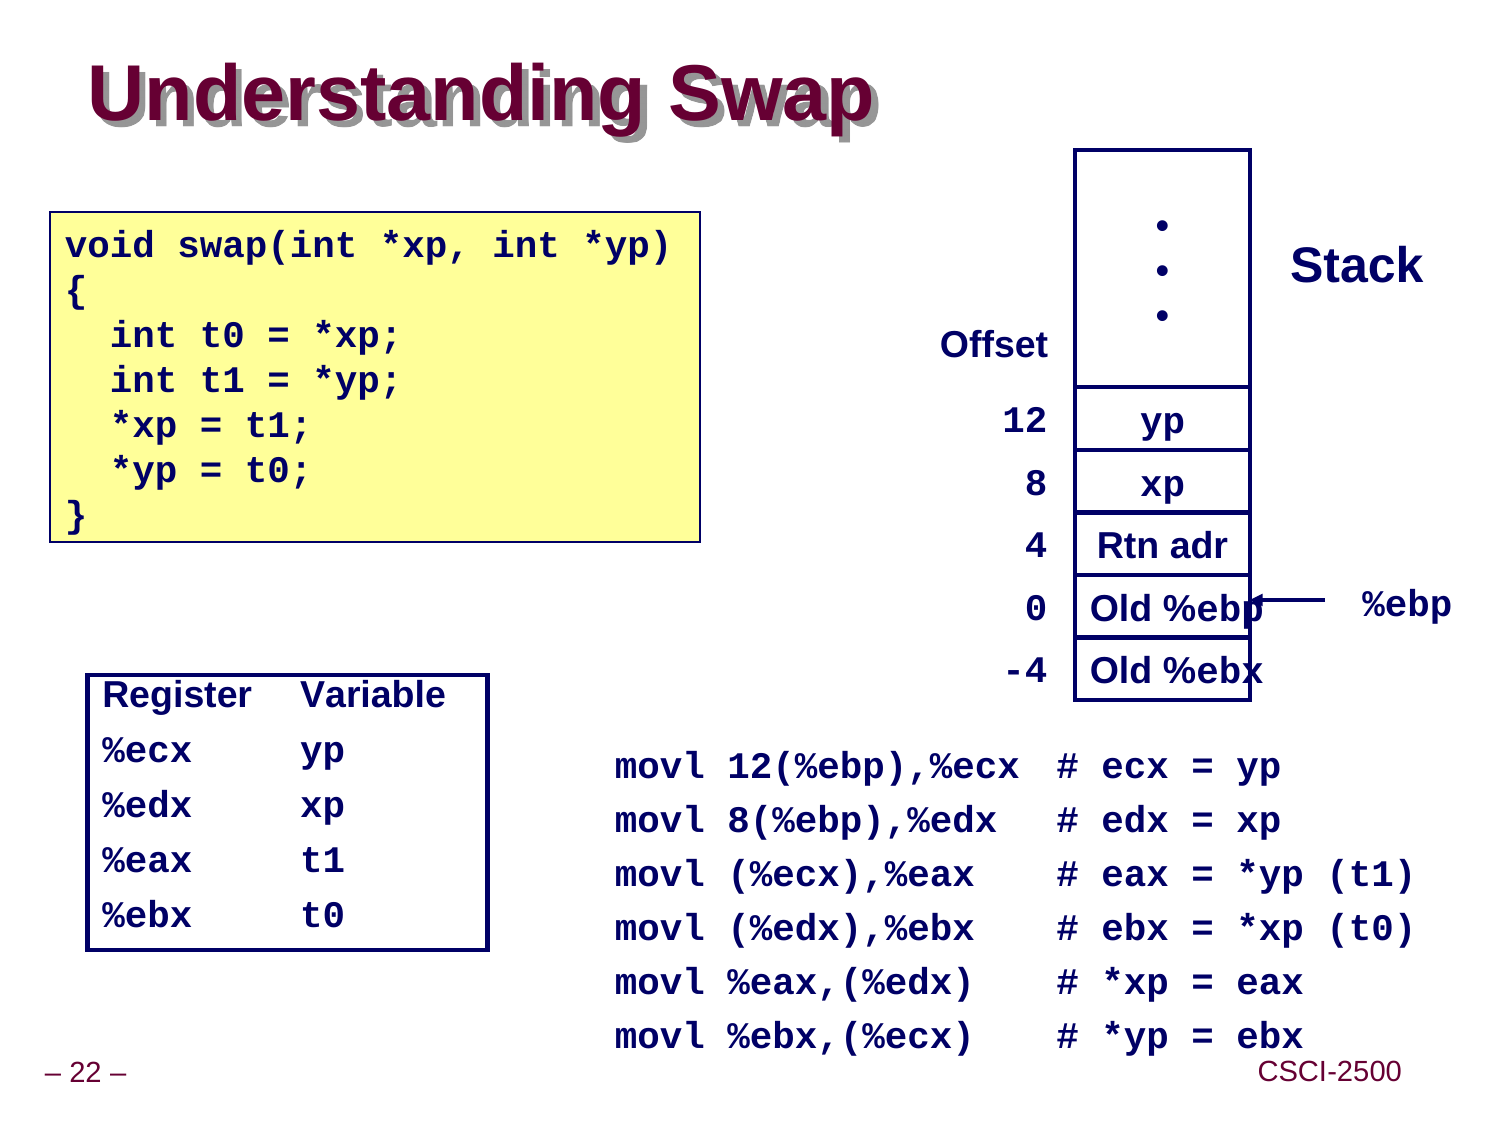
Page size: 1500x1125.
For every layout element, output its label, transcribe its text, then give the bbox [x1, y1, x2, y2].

text_box %ebp [1347, 571, 1468, 633]
text_box void swap(int *xp, int *yp) { int t0 = *xp; int t1 = *yp; *xp = t1; *yp = t0; } [50, 212, 700, 543]
text_box Old %ebx [1074, 637, 1251, 700]
text_box xp [1074, 449, 1251, 512]
title Understanding Swap [87, 45, 1134, 149]
text_box Rtn adr [1074, 512, 1251, 574]
text_box Offset [925, 312, 1064, 373]
text_box 12 [987, 387, 1085, 448]
text_box -4 [987, 637, 1085, 698]
text_box Old %ebp [1074, 574, 1251, 637]
text_box • • • [1074, 149, 1251, 388]
text_box Stack [1275, 224, 1439, 301]
text_box Register Variable %ecx yp %edx xp %eax t1 %ebx t0 [87, 674, 488, 951]
text_box 0 [987, 574, 1085, 636]
text_box 8 [987, 449, 1085, 511]
text_box movl 12(%ebp),%ecx # ecx = yp movl 8(%ebp),%edx # edx = xp movl (%ecx),%eax # eax = *yp (t1) movl (%edx),%ebx # ebx = *xp (t0) movl %eax,(%edx) # *xp = eax movl %ebx,(%ecx) # *yp = ebx [525, 724, 1500, 1064]
text_box yp [1074, 388, 1251, 449]
text_box 4 [987, 512, 1085, 573]
